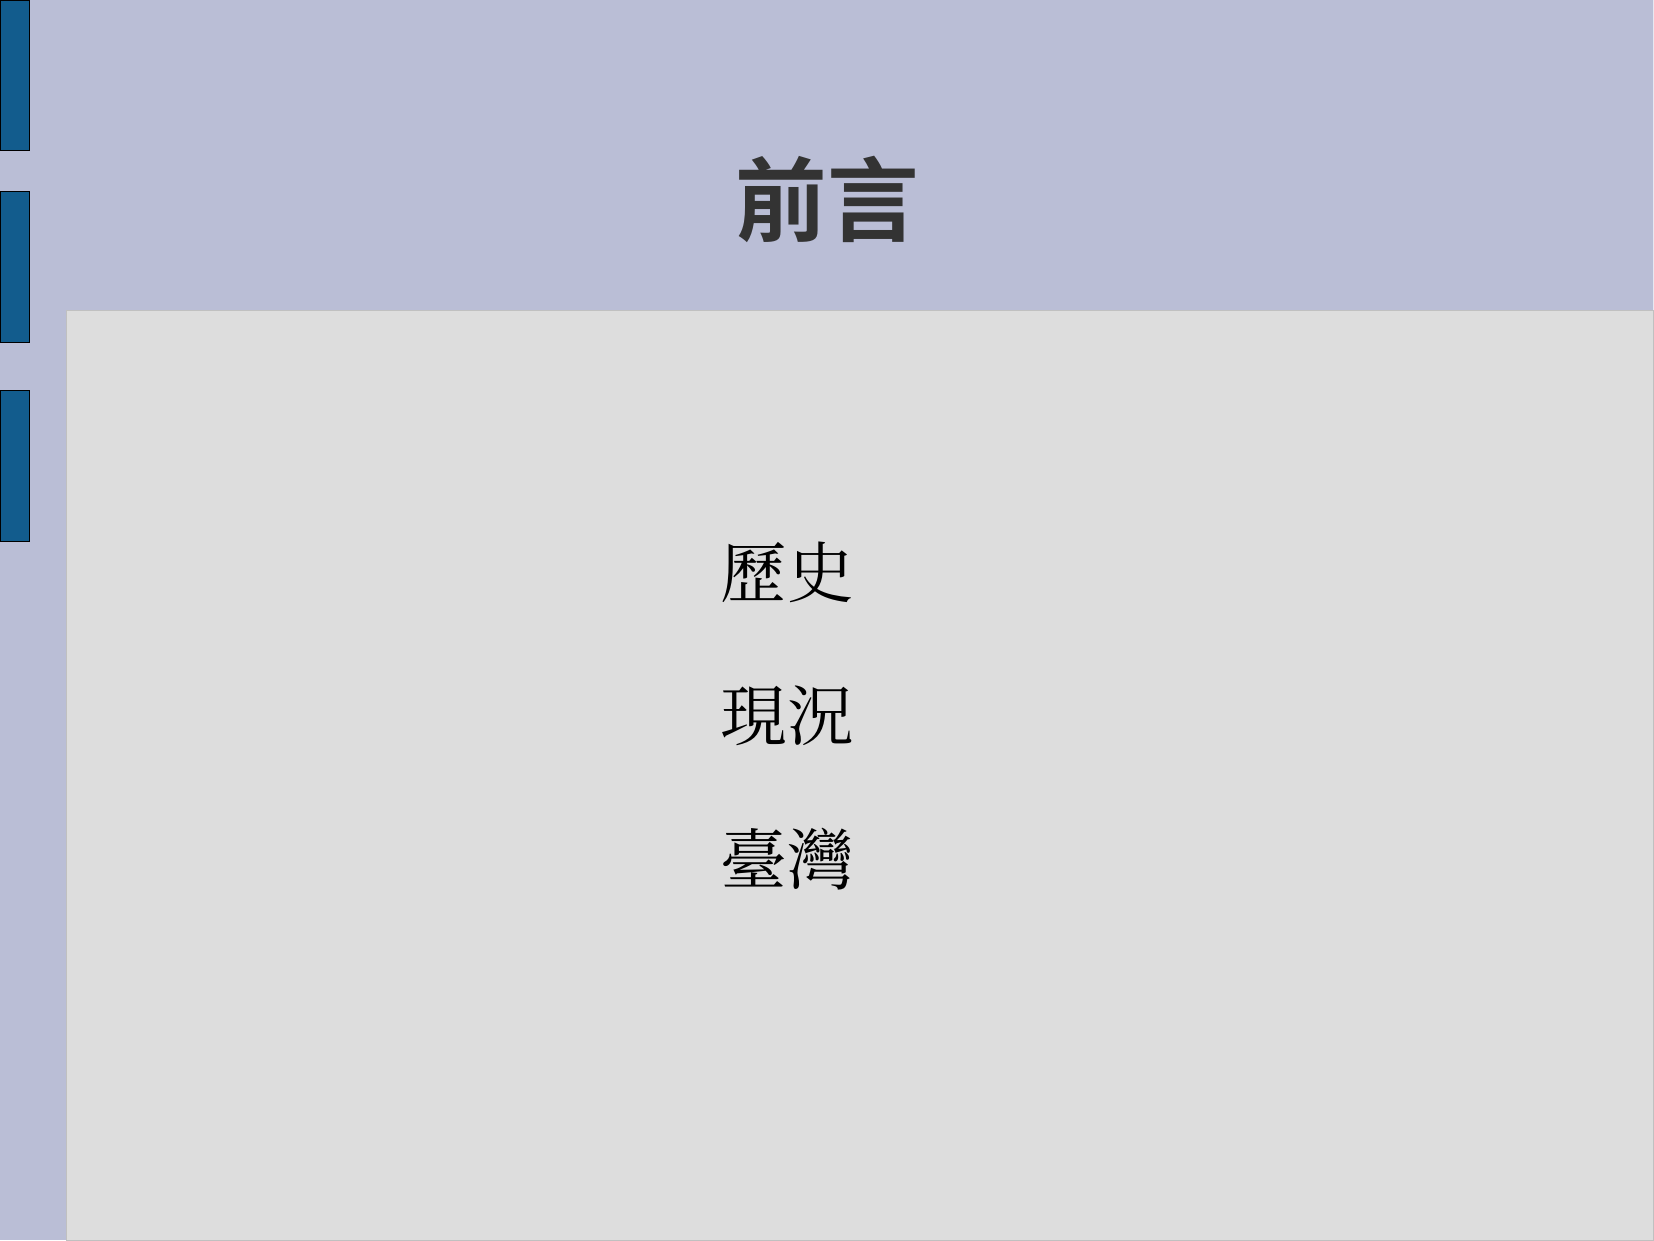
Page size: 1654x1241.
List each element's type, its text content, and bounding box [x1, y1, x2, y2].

title 前言 [121, 91, 1534, 299]
list 歷史 現況 臺灣 [118, 472, 1531, 1123]
